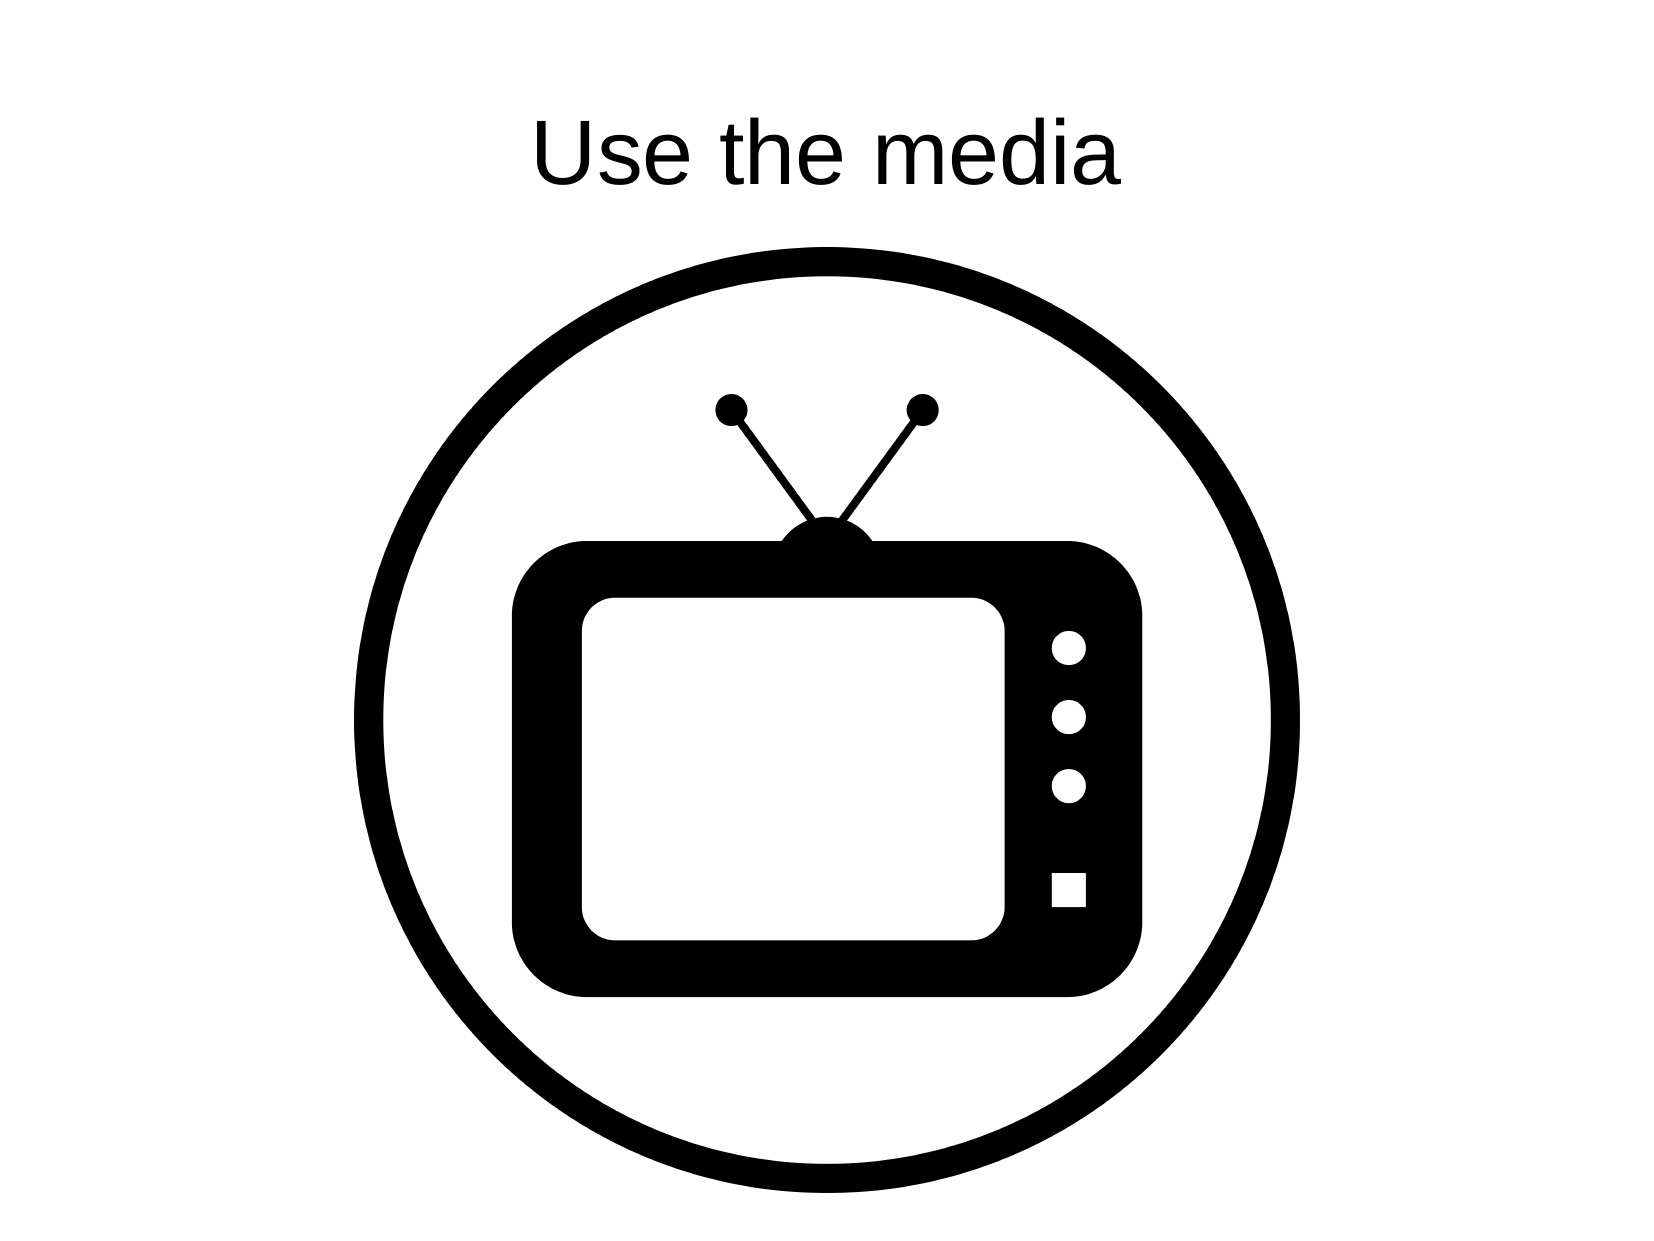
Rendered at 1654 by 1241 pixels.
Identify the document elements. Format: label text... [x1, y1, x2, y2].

picture [354, 247, 1300, 1193]
title Use the media [82, 49, 1571, 257]
